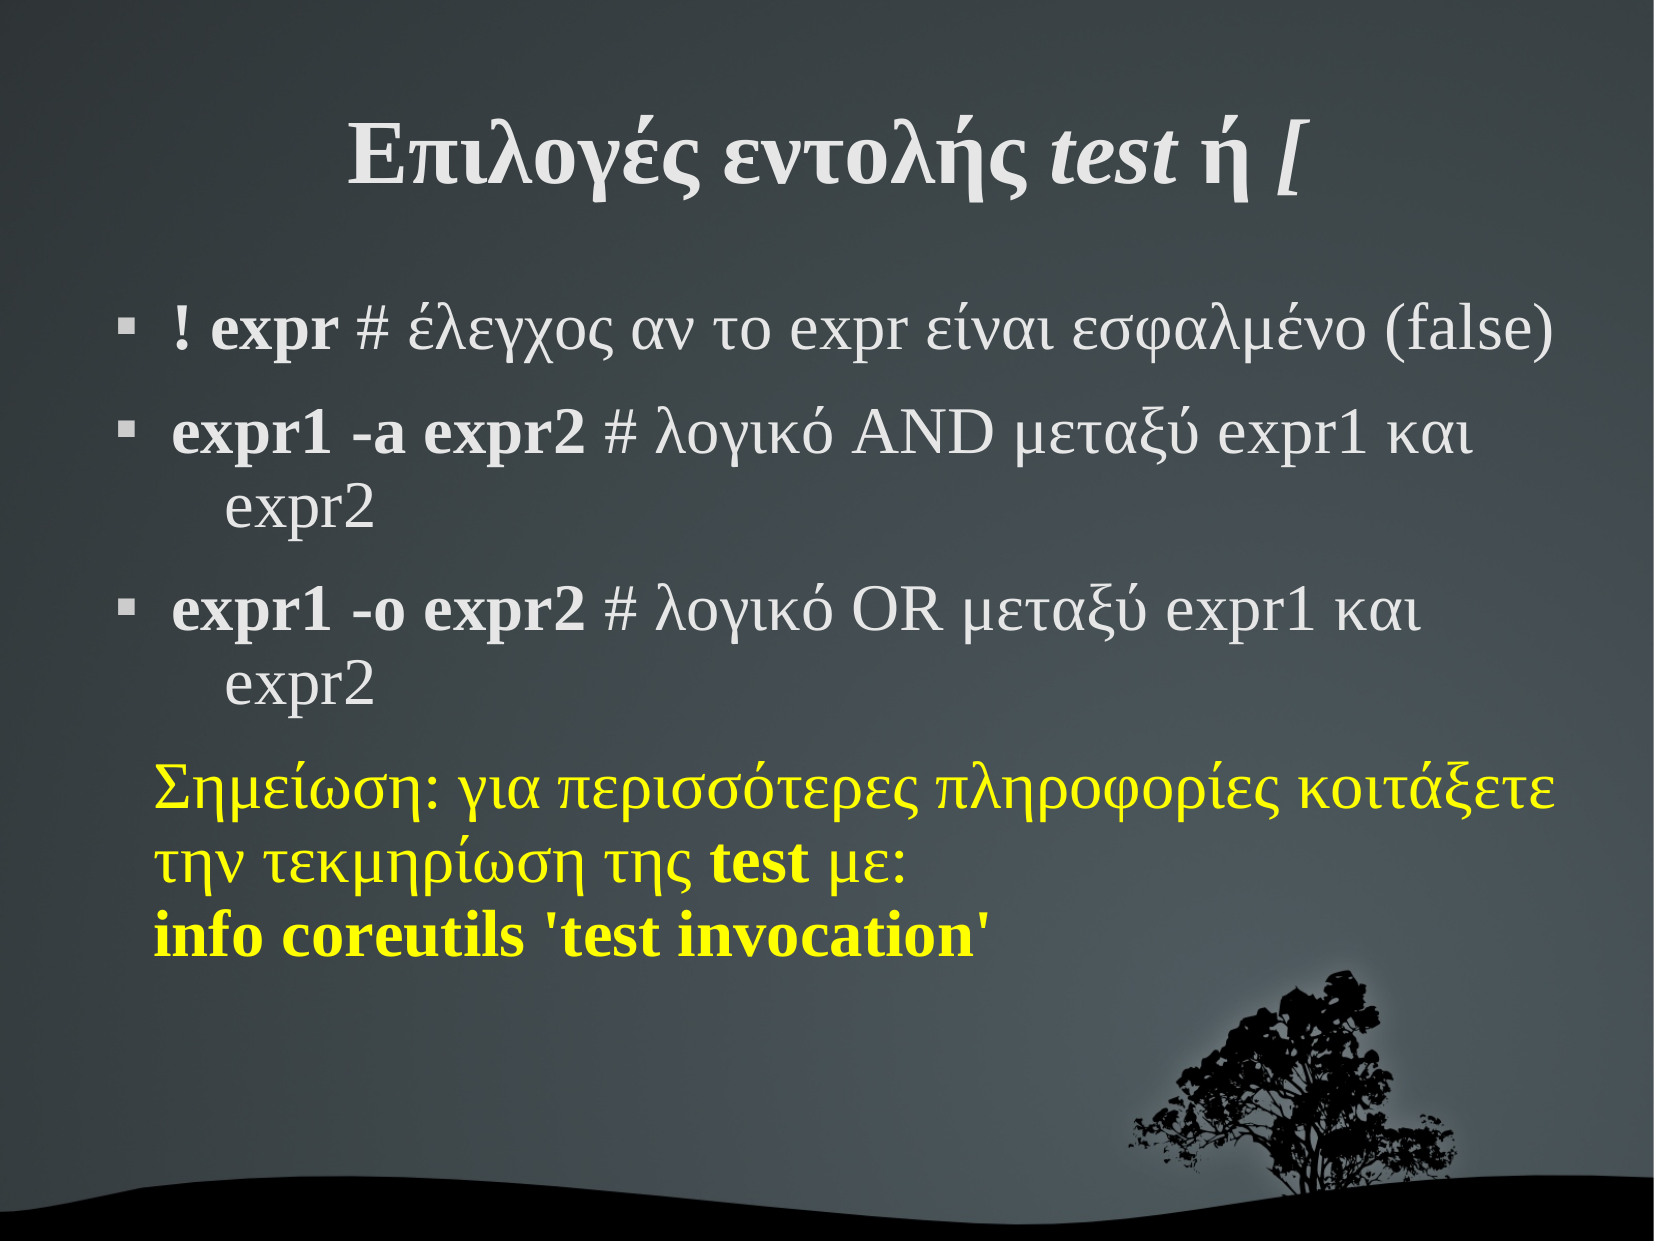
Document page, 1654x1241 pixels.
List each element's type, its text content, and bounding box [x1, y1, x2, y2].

list ! expr # έλεγχος αν το expr είναι εσφαλμένο (false) expr1 -a expr2 # λογικό AND μεταξύ expr1 και expr2 expr1 -o expr2 # λογικό OR μεταξύ expr1 και expr2 Σημείωση: για περισσότερες πληροφορίες κοιτάξετε την τεκμηρίωση της test με: info coreutils 'test invocation' [82, 290, 1571, 1109]
picture [0, 0, 1654, 1241]
title Επιλογές εντολής test ή [ [82, 49, 1571, 257]
